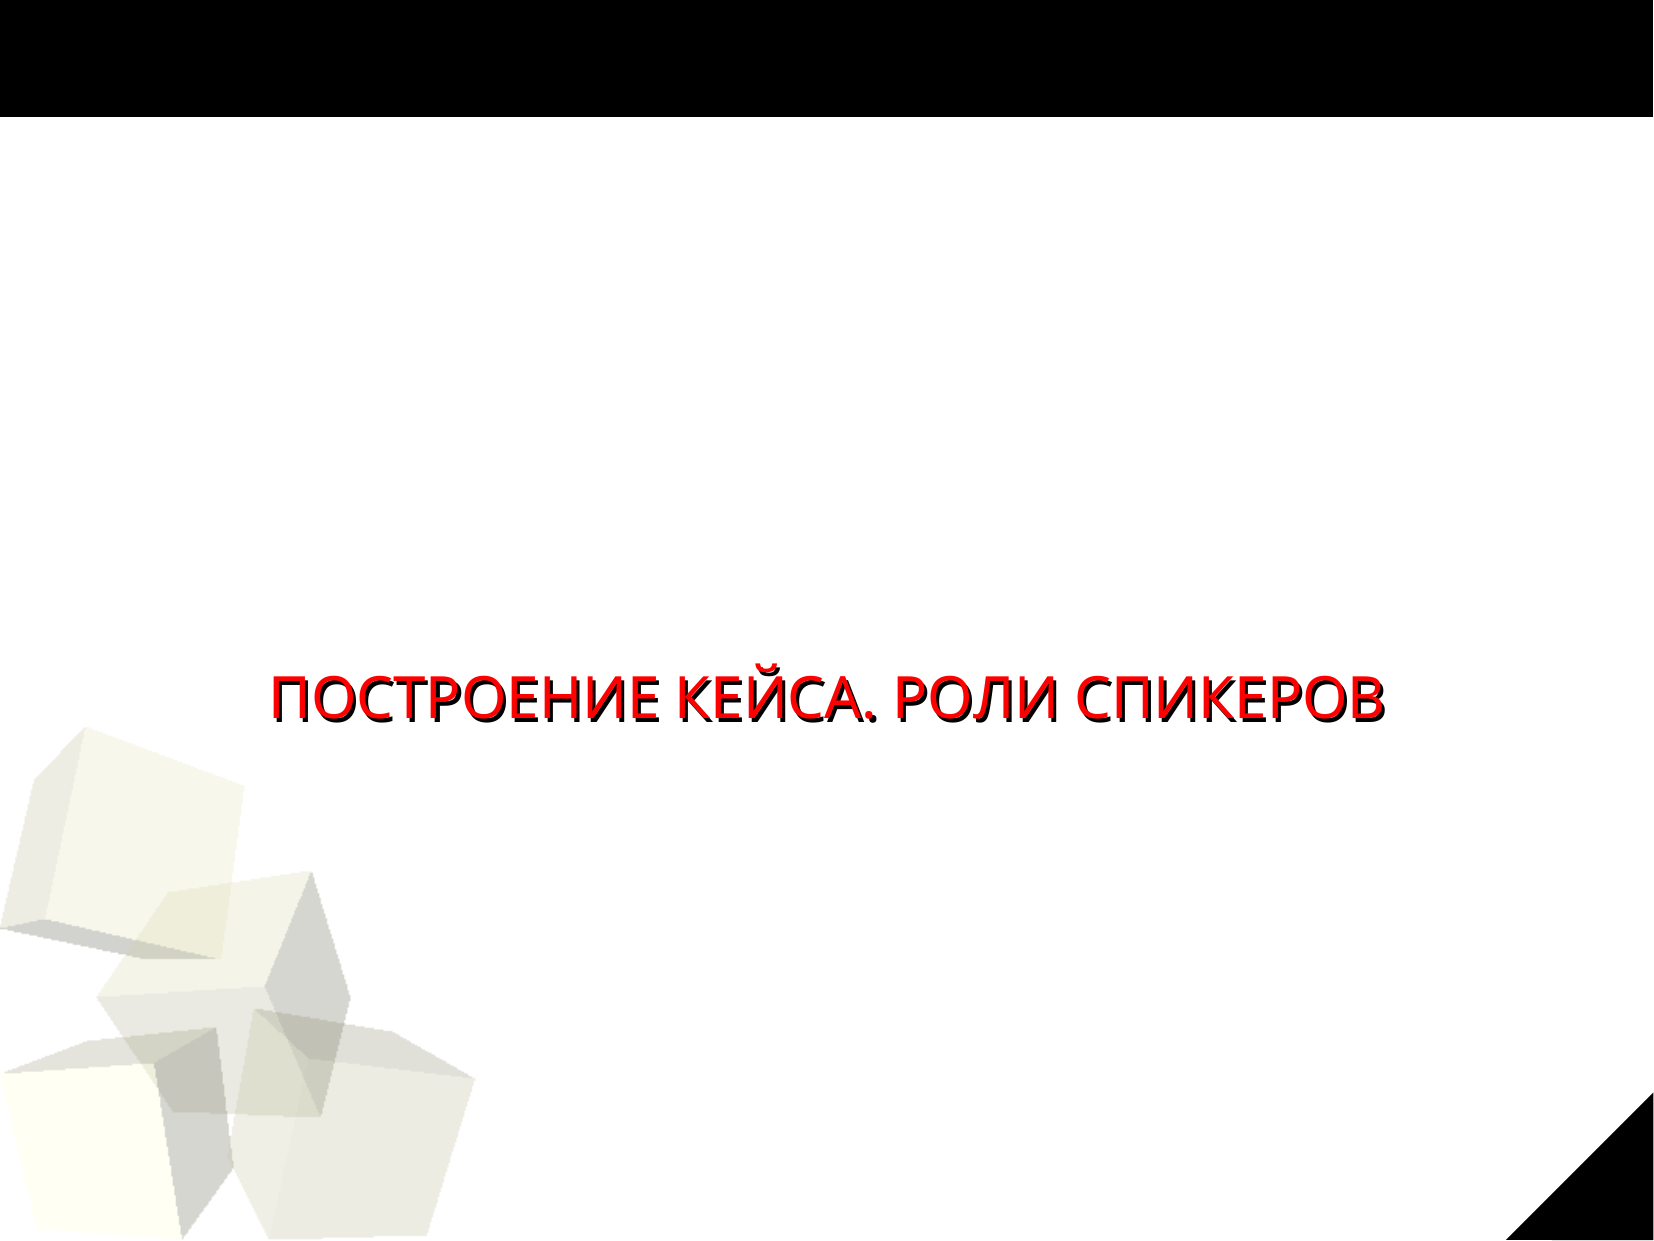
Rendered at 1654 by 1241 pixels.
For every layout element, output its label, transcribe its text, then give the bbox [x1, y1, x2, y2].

subtitle ПОСТРОЕНИЕ КЕЙСА. РОЛИ СПИКЕРОВ [44, 184, 1611, 1207]
